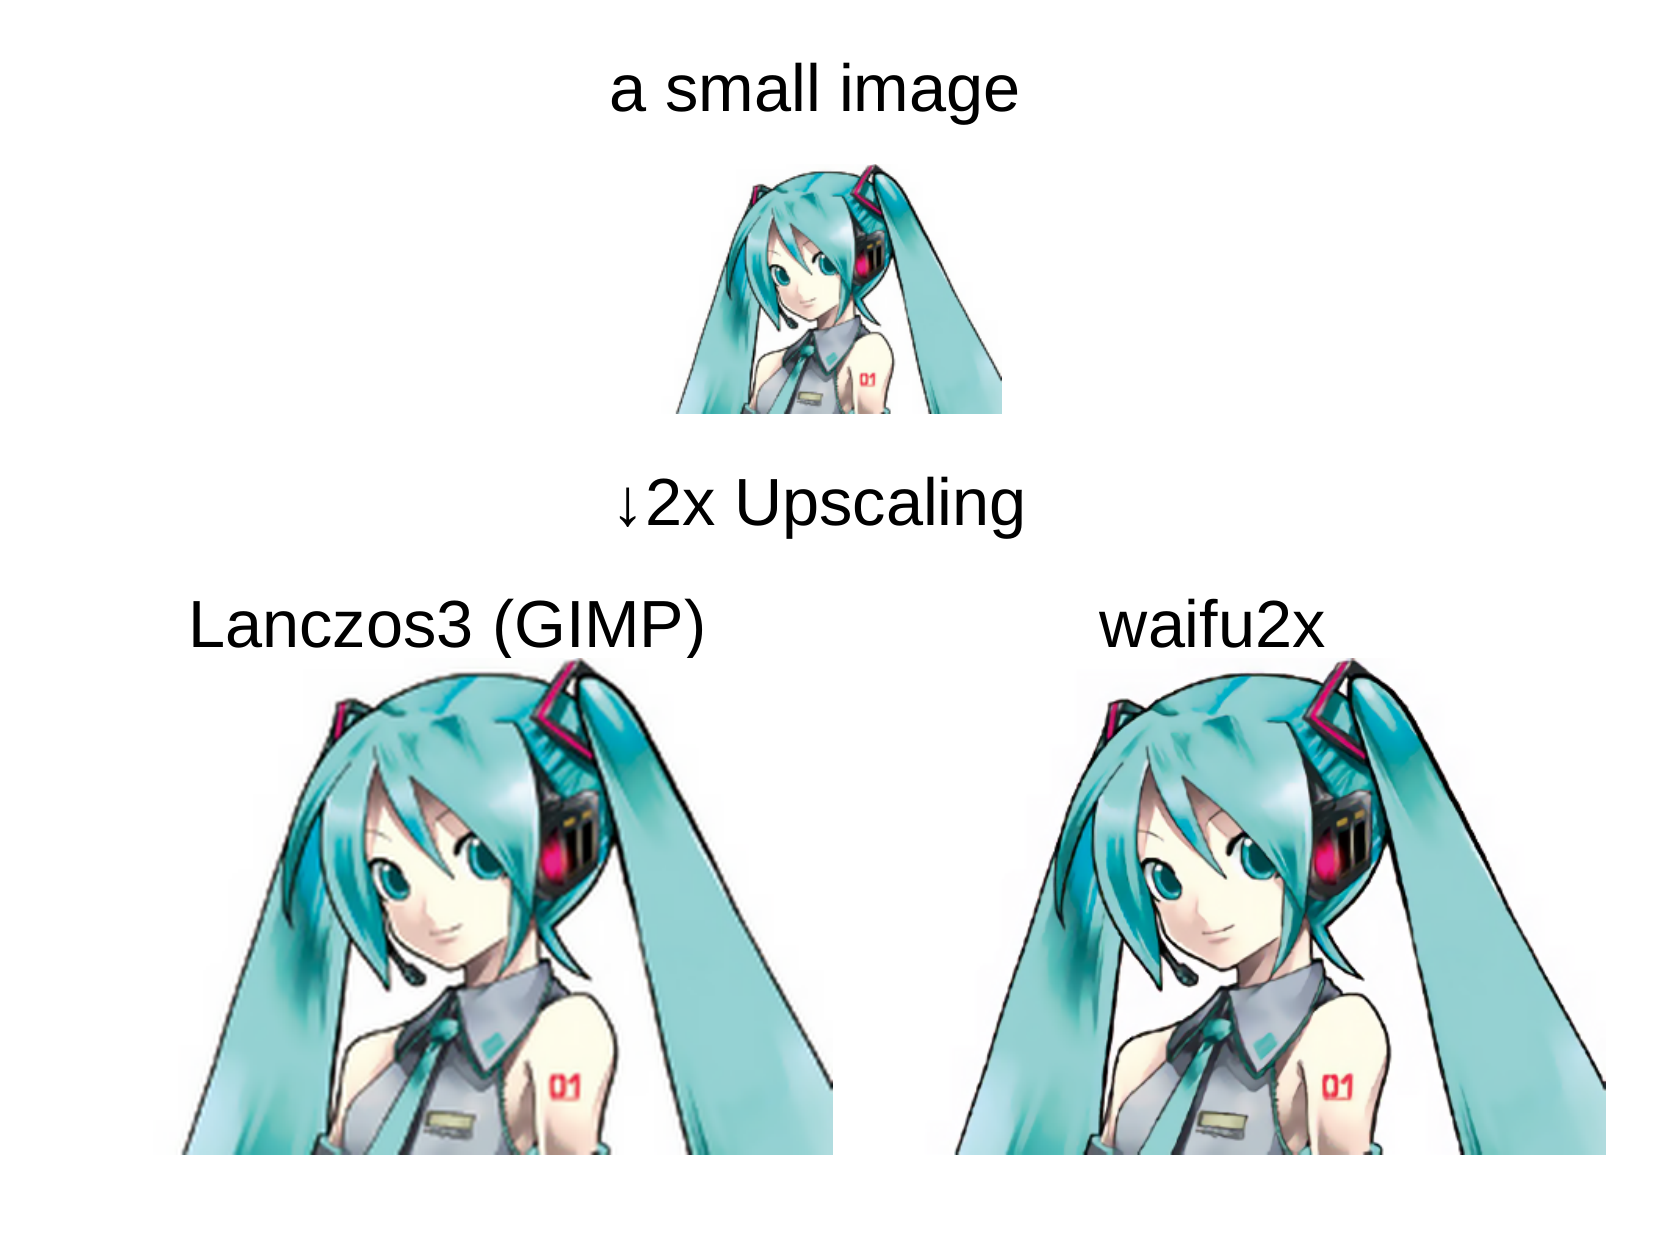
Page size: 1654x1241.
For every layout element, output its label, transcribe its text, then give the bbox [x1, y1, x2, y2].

picture [892, 658, 1606, 1156]
text_box waifu2x [914, 569, 1511, 658]
text_box ↓2x Upscaling [64, 464, 1575, 615]
picture [120, 658, 833, 1156]
text_box Lanczos3 (GIMP) [149, 549, 746, 658]
picture [645, 164, 1002, 414]
subtitle a small image [59, 50, 1571, 201]
